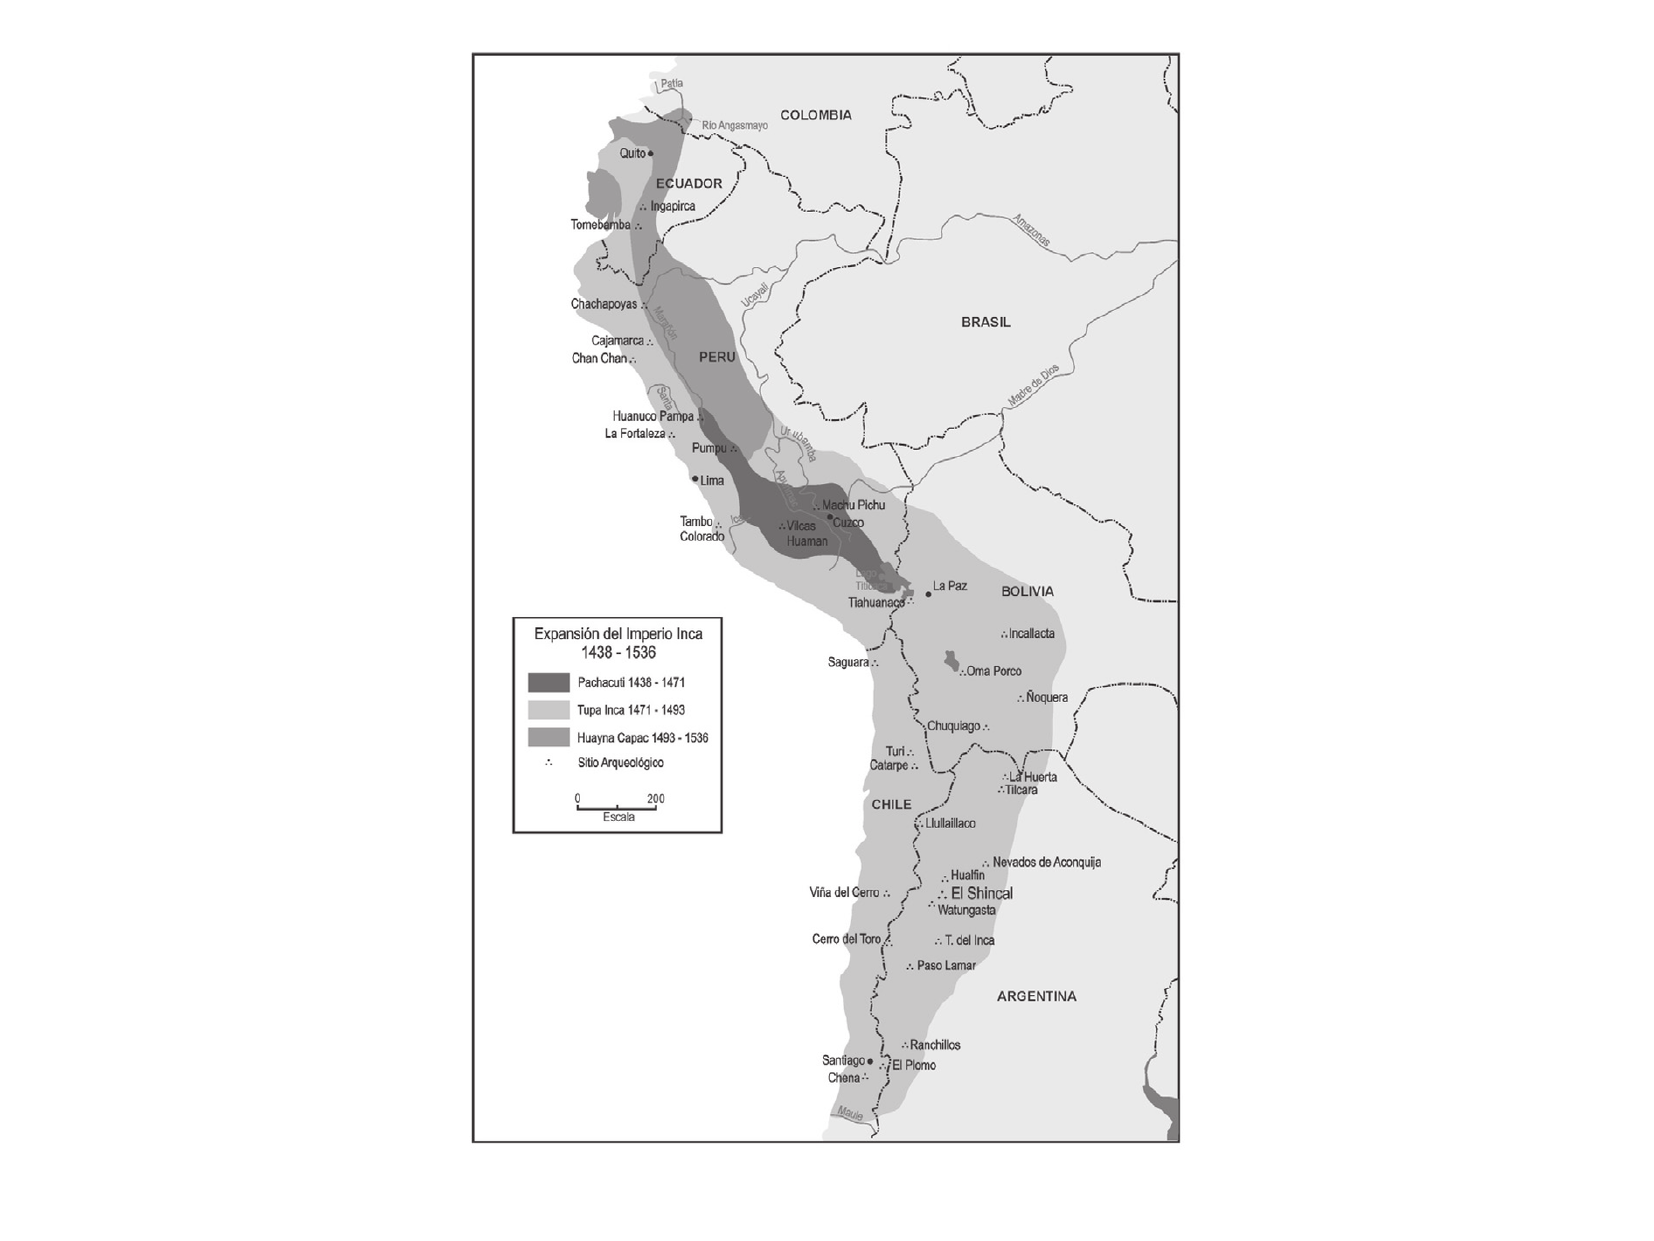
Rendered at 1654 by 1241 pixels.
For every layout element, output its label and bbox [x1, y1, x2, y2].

picture [455, 37, 1198, 1163]
